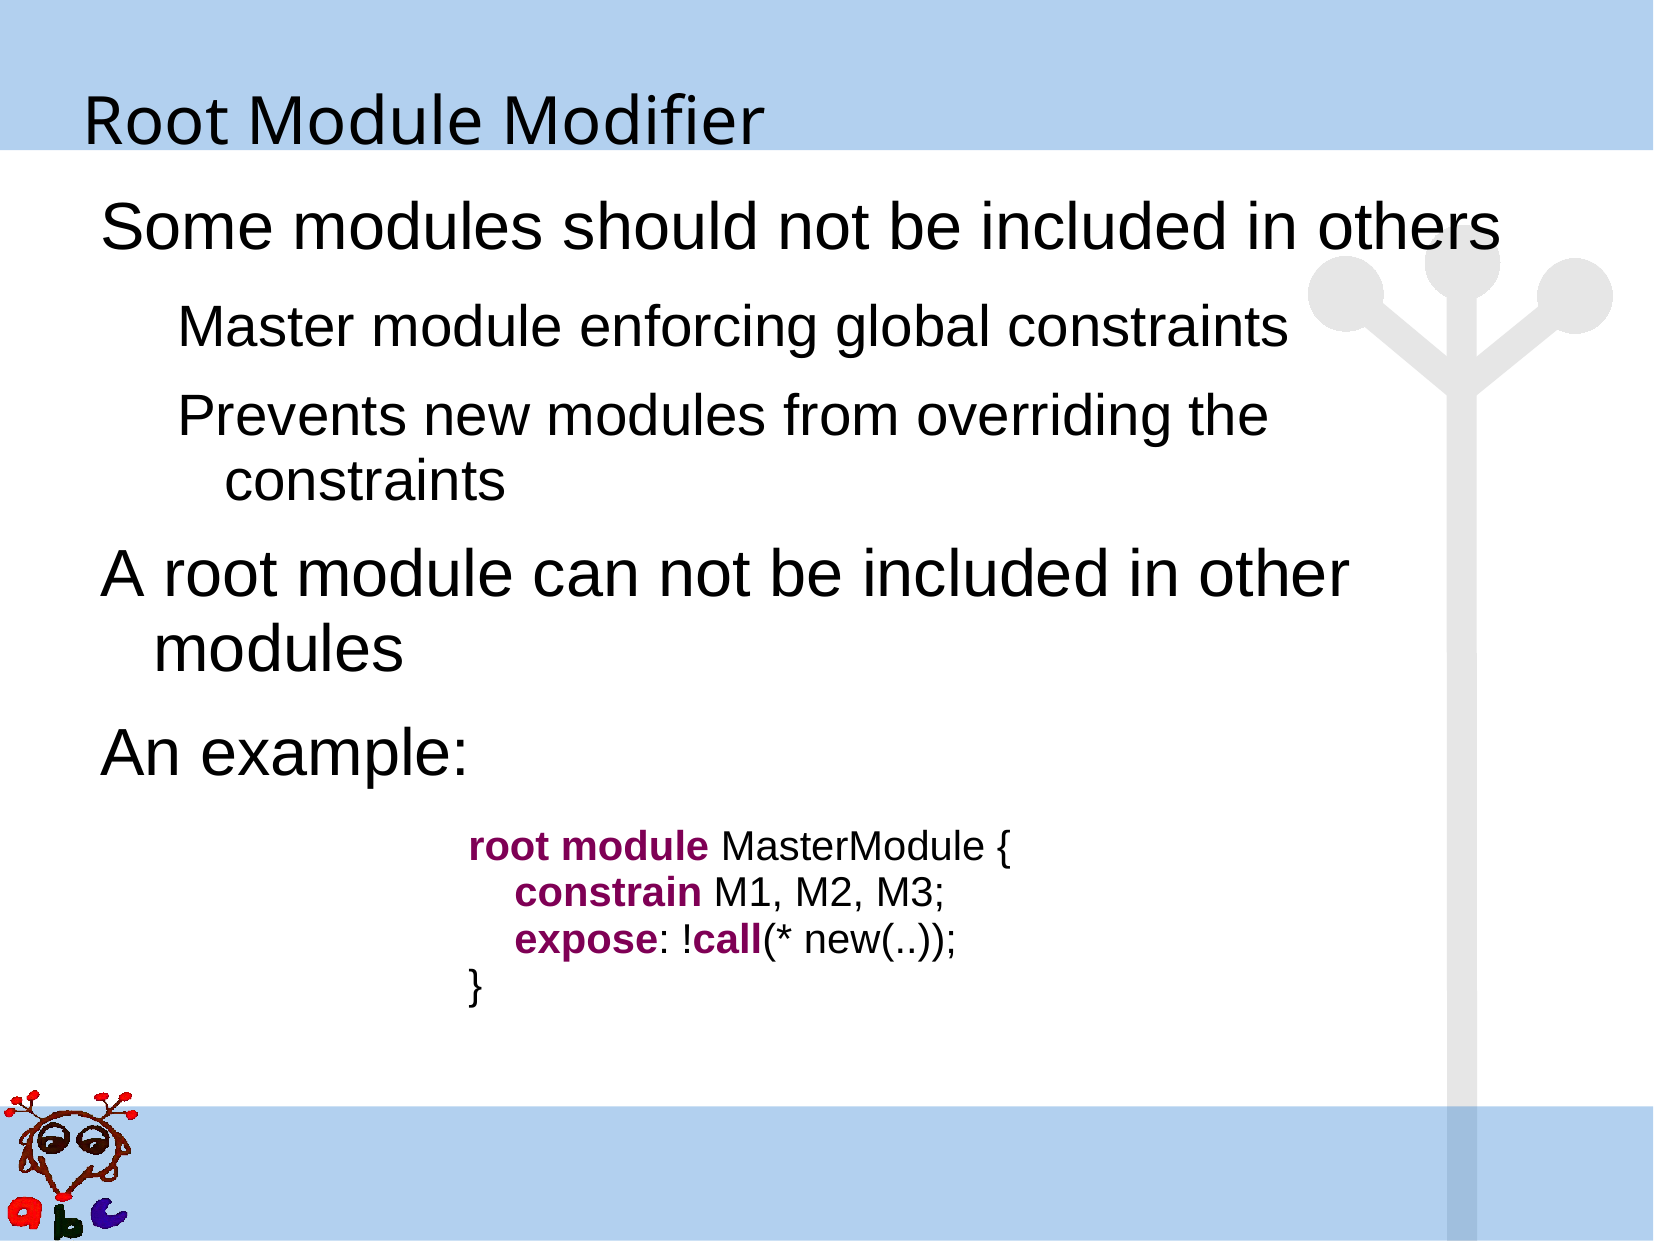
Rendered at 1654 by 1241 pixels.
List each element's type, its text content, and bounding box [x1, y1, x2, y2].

text_box root module MasterModule { constrain M1, M2, M3; expose: !call(* new(..)); } [453, 814, 1129, 1020]
list Some modules should not be included in others Master module enforcing global constraints Prevents new modules from overriding the constraints A root module can not be included in other modules An example: [82, 189, 1571, 790]
title Root Module Modifier [82, 49, 1576, 188]
picture [0, 1088, 139, 1241]
